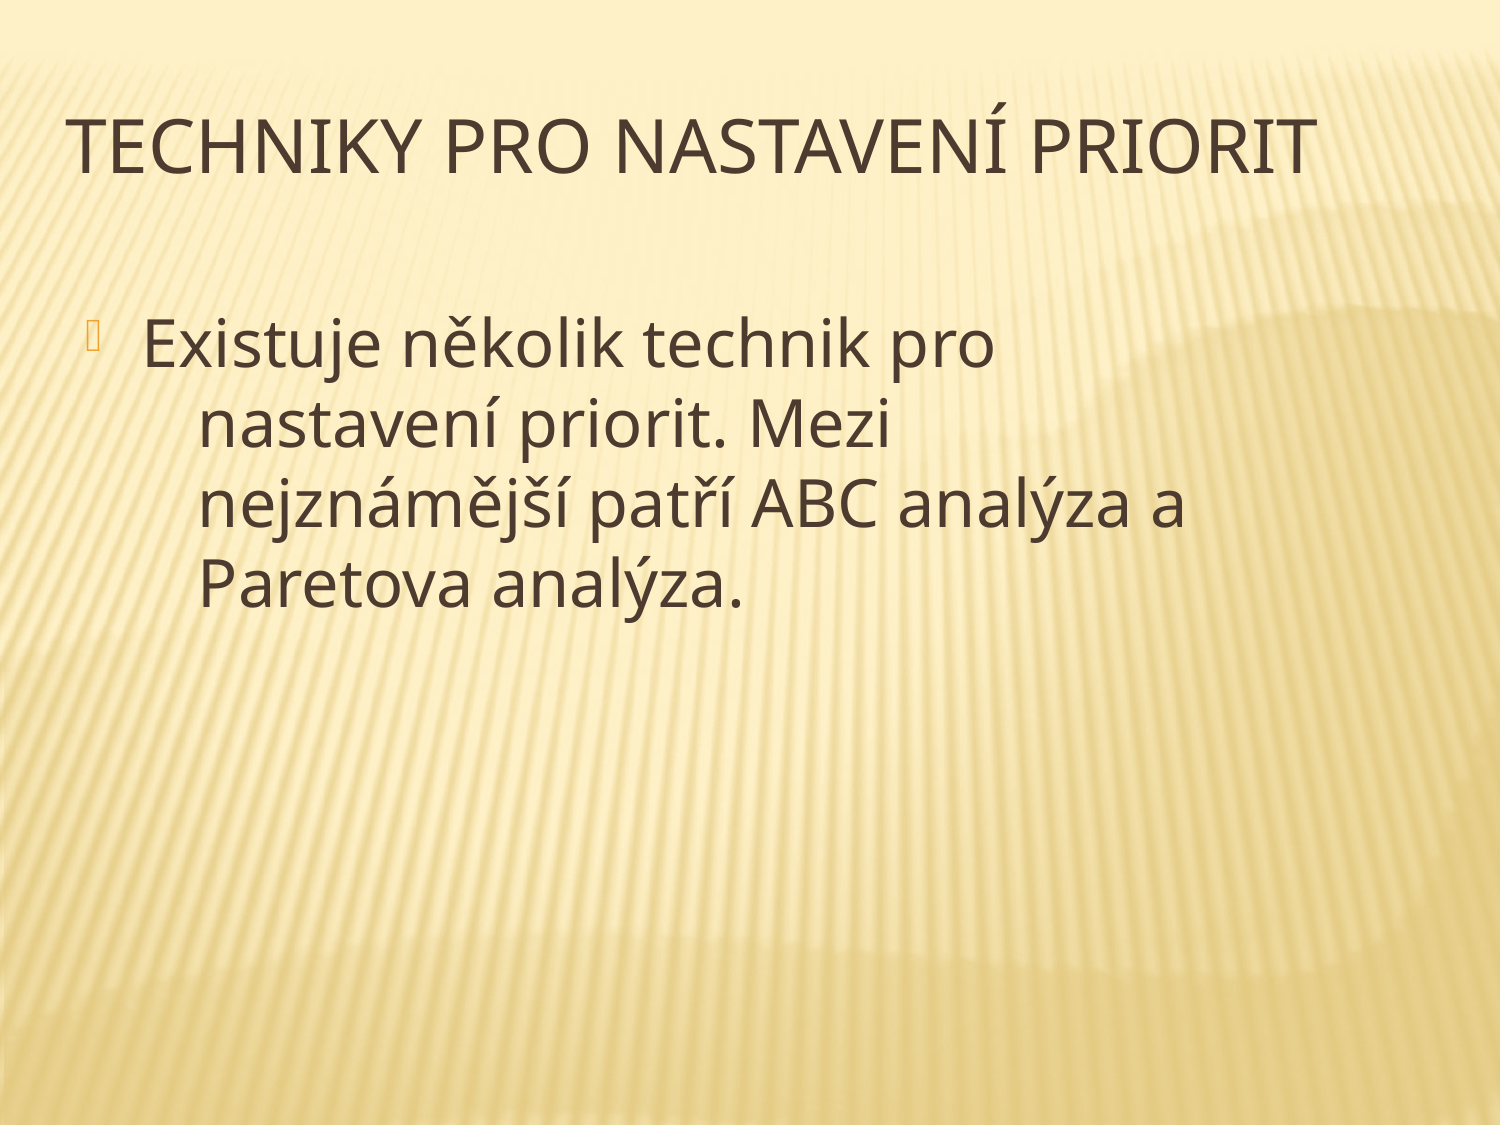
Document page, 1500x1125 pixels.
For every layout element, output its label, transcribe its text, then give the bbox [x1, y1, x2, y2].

list Existuje několik technik pro nastavení priorit. Mezi nejznámější patří ABC analýza a Paretova analýza. [70, 292, 1296, 1093]
title Techniky pro nastavení priorit [50, 75, 1476, 213]
